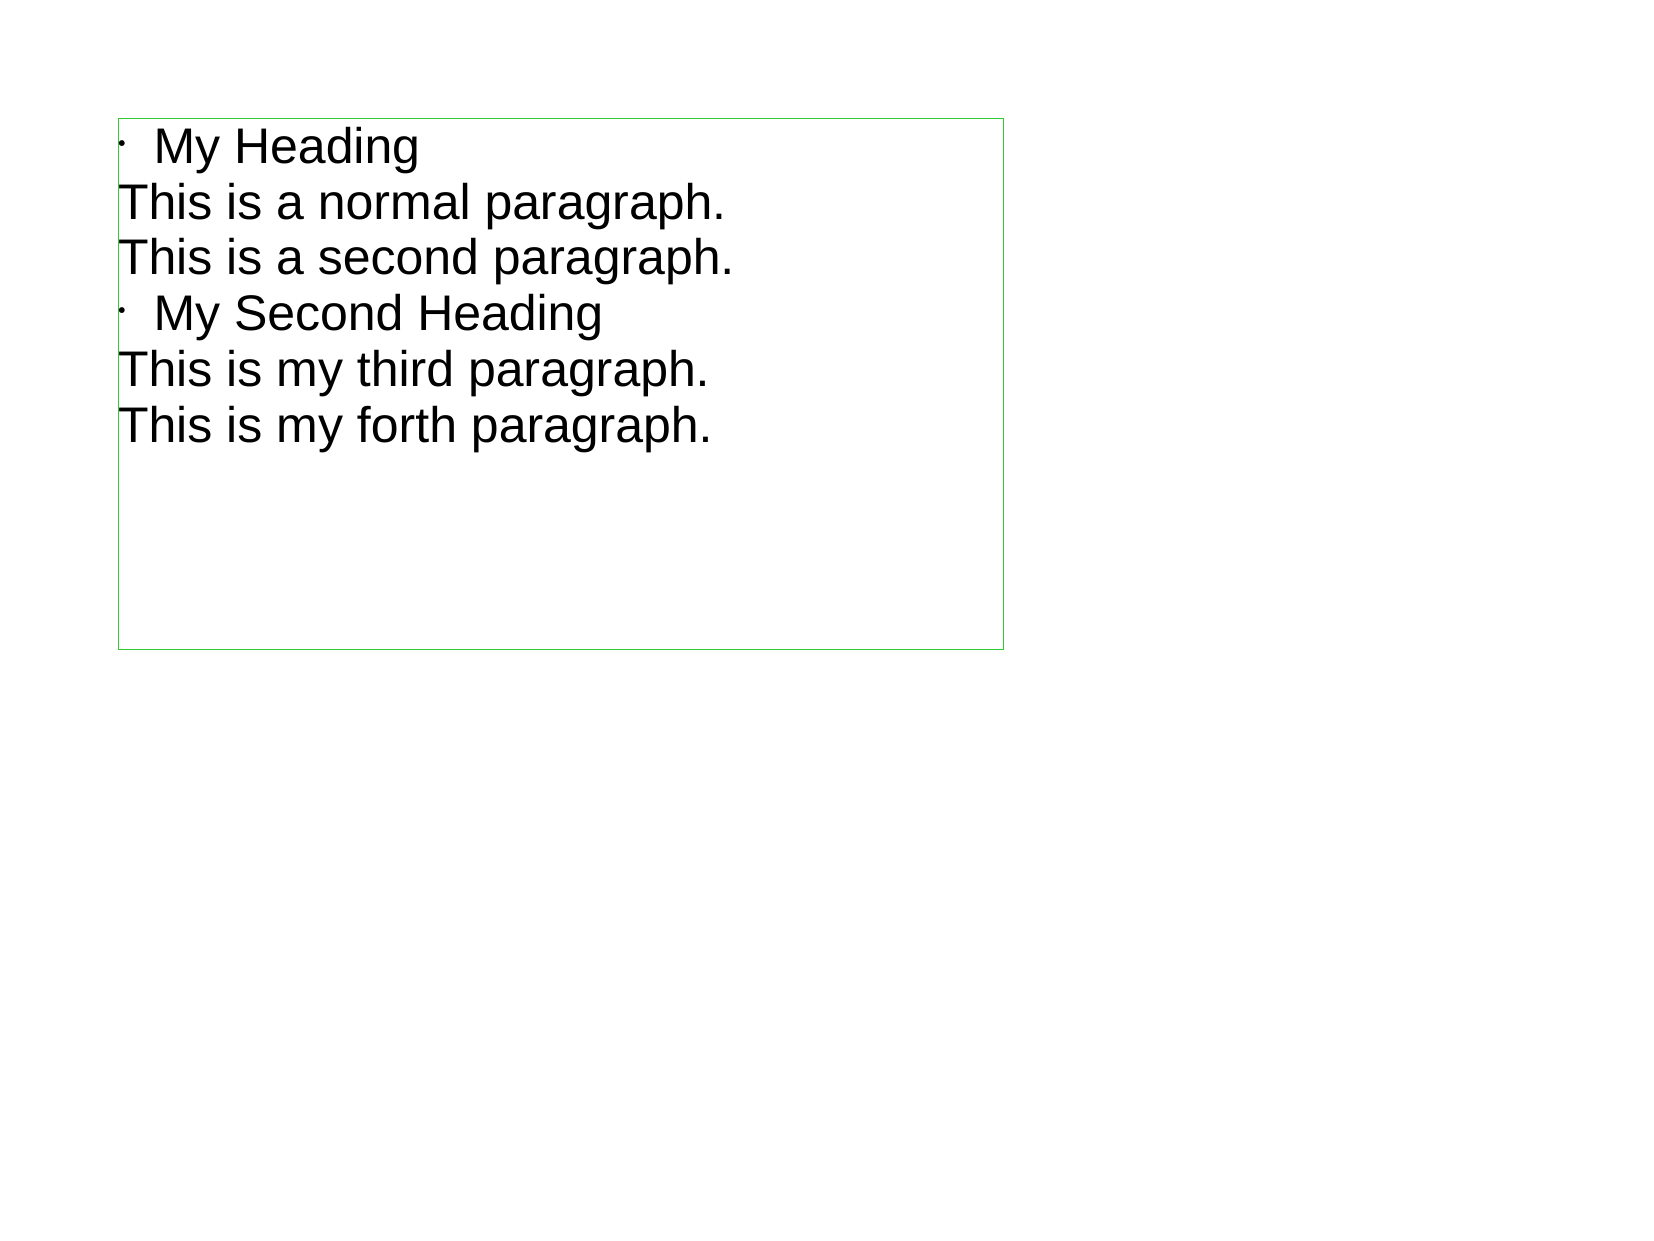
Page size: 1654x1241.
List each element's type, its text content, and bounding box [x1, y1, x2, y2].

text_box My Heading This is a normal paragraph. This is a second paragraph. My Second Heading This is my third paragraph. This is my forth paragraph. [118, 118, 1004, 650]
